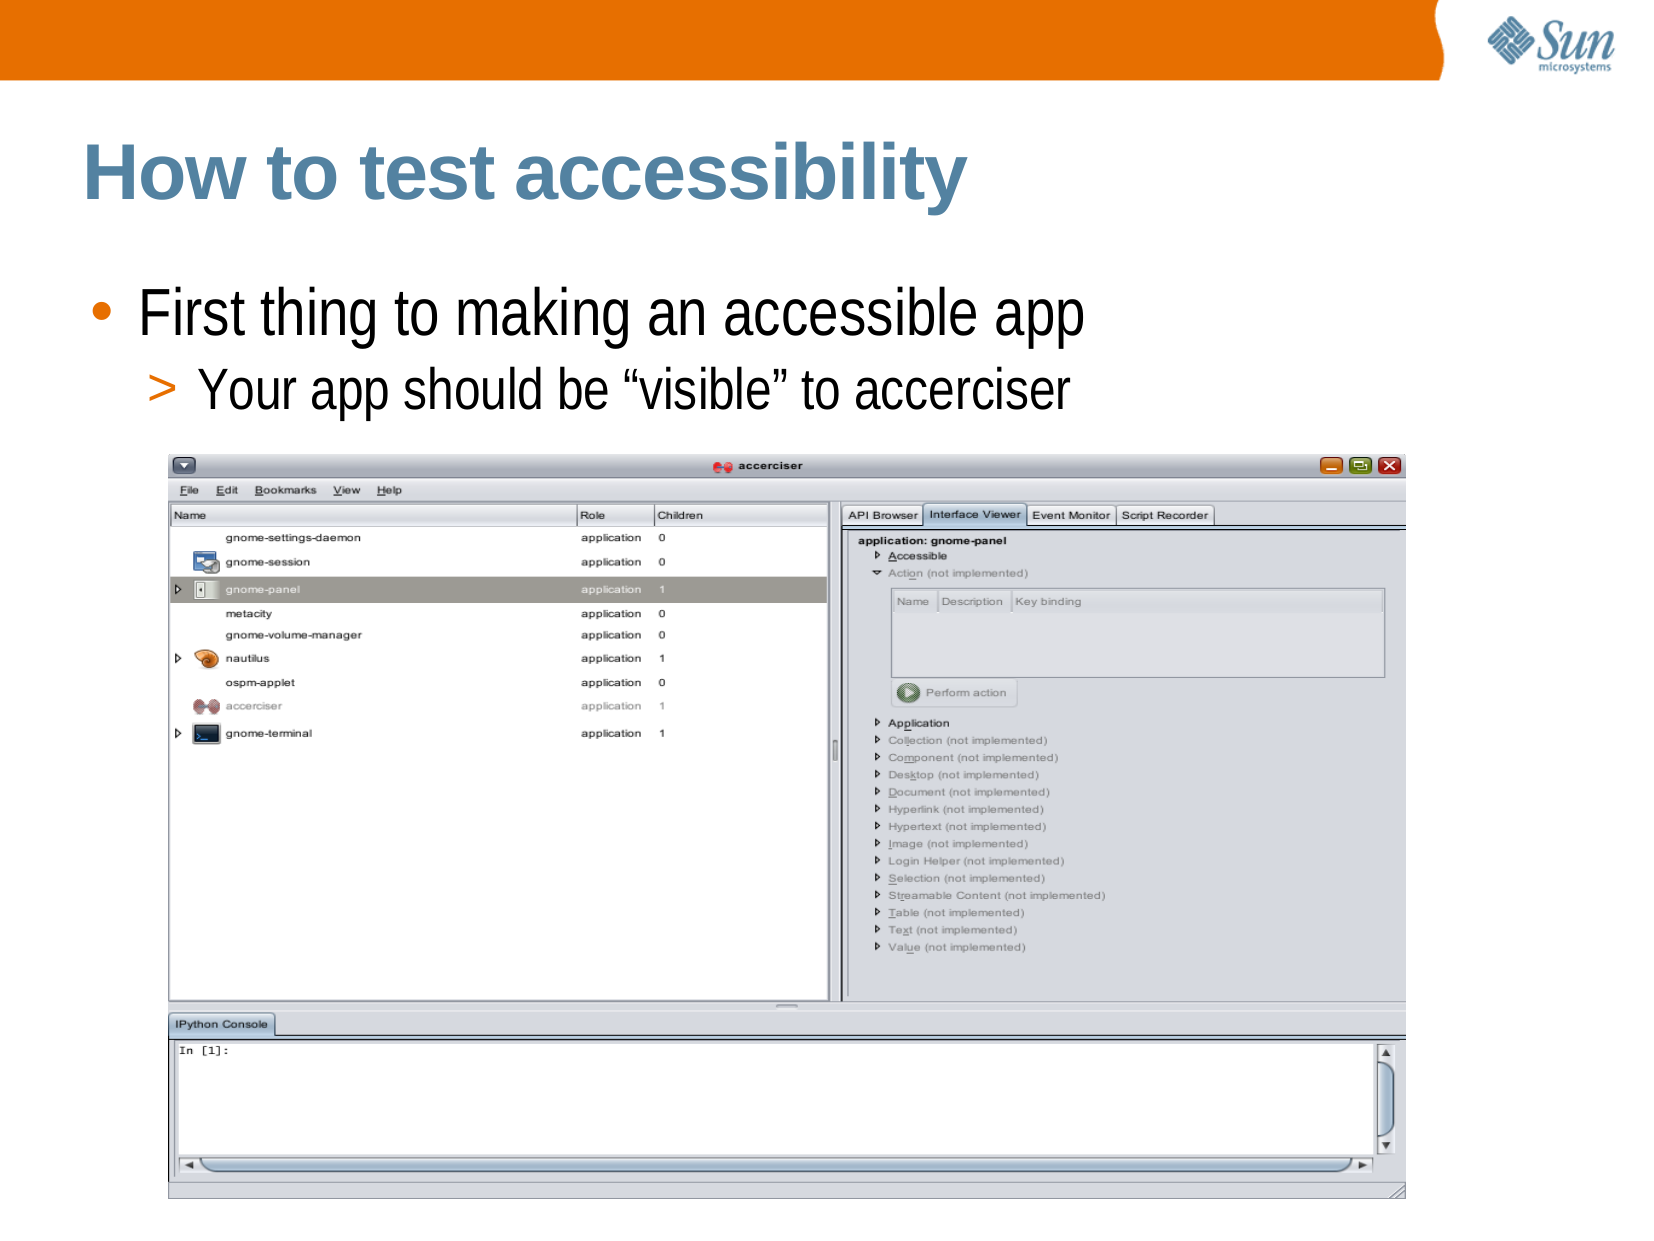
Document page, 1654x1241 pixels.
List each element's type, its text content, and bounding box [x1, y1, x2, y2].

picture [0, 0, 1654, 83]
title How to test accessibility [82, 135, 1585, 251]
list First thing to making an accessible app Your app should be “visible” to accerciser [71, 283, 1545, 1121]
picture [168, 454, 1406, 1199]
